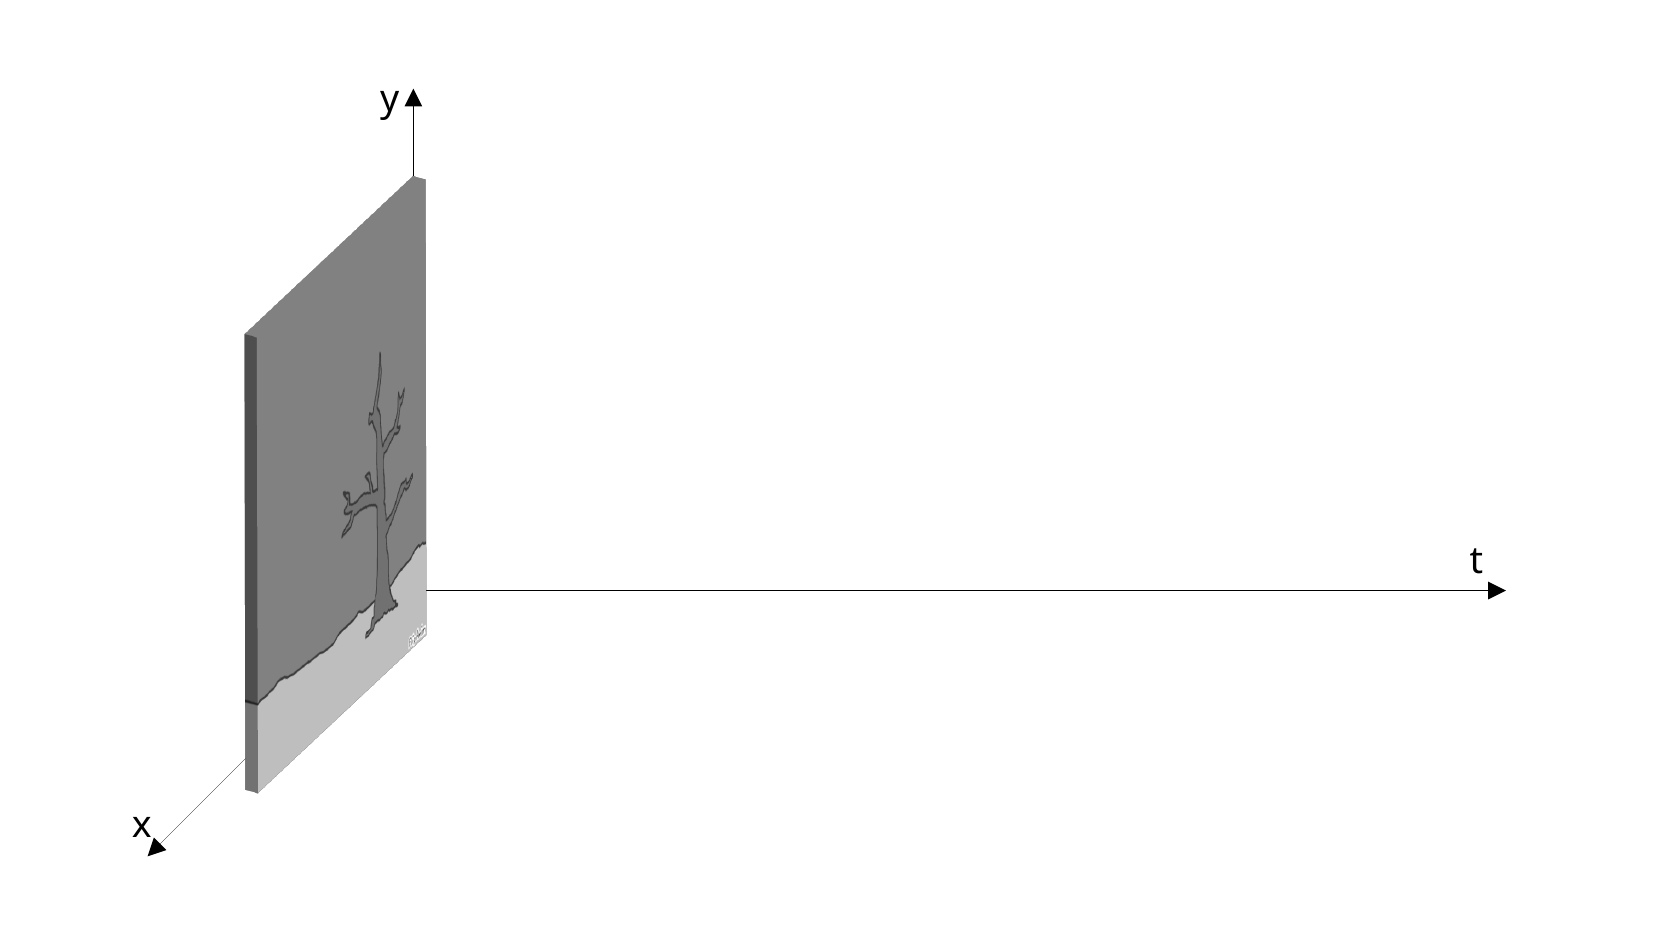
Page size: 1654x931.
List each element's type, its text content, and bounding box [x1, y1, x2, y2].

text_box t [1446, 527, 1506, 591]
text_box x [112, 791, 172, 855]
text_box y [360, 64, 420, 129]
